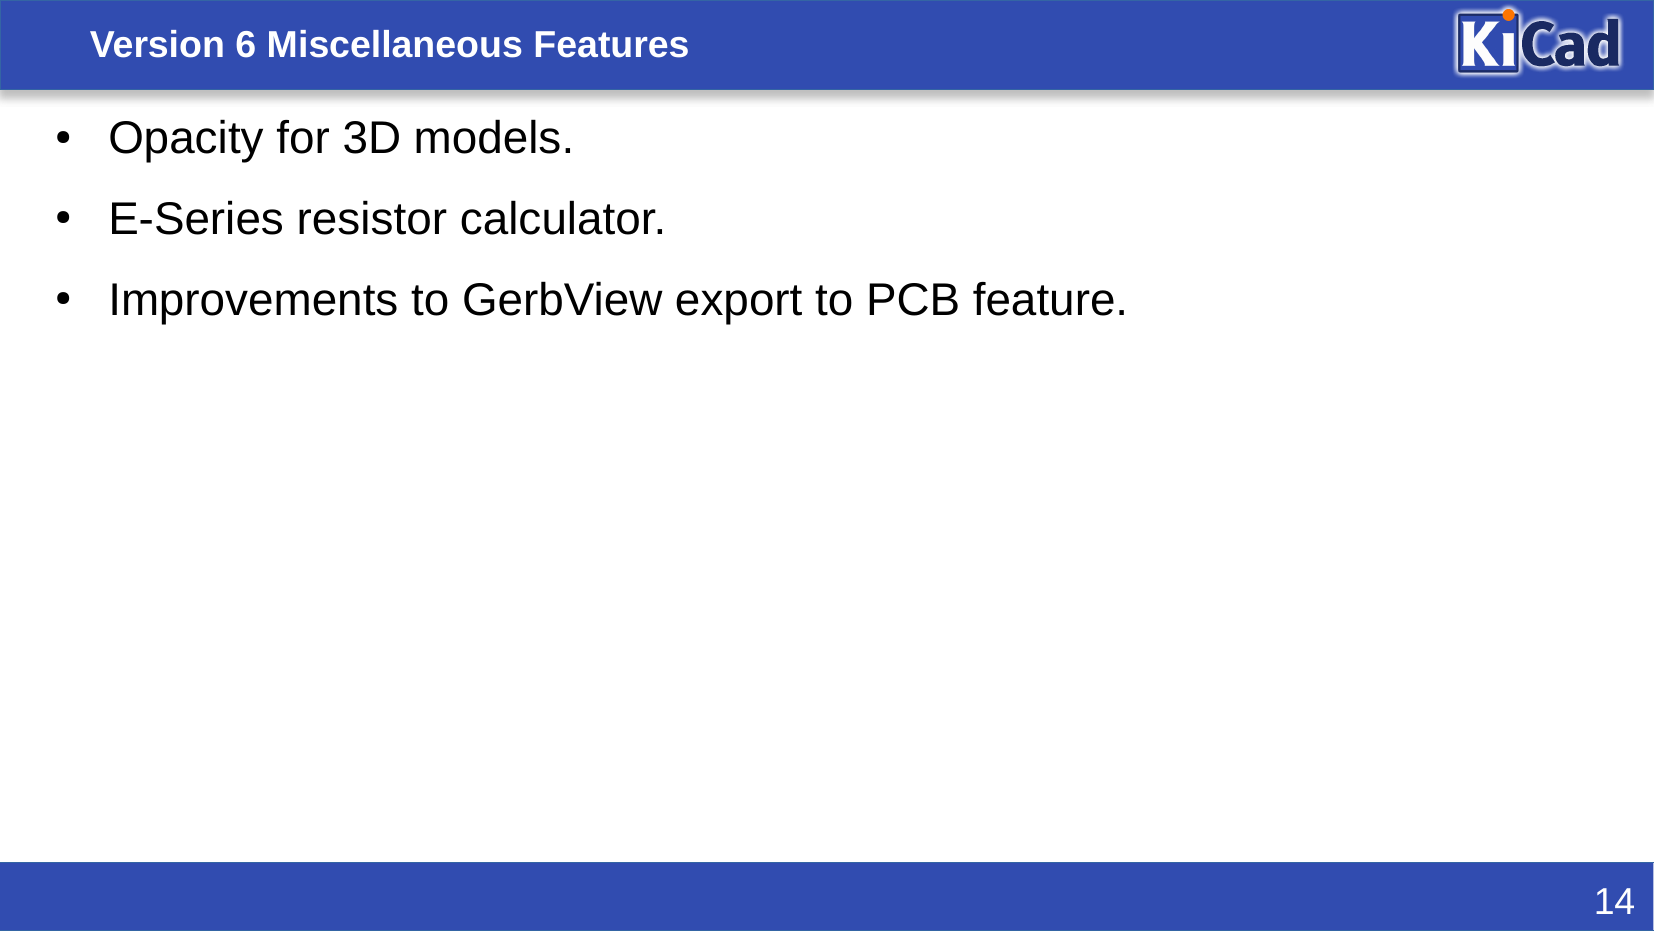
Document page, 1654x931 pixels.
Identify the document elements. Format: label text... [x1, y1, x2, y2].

picture [1412, 0, 1654, 92]
text_box [0, 862, 1654, 931]
list Opacity for 3D models. E-Series resistor calculator. Improvements to GerbView export to PCB feature. [37, 112, 1613, 863]
text_box <number> [1387, 873, 1651, 931]
text_box [1162, 90, 1651, 226]
text_box Version 6 Miscellaneous Features [0, 0, 1412, 90]
